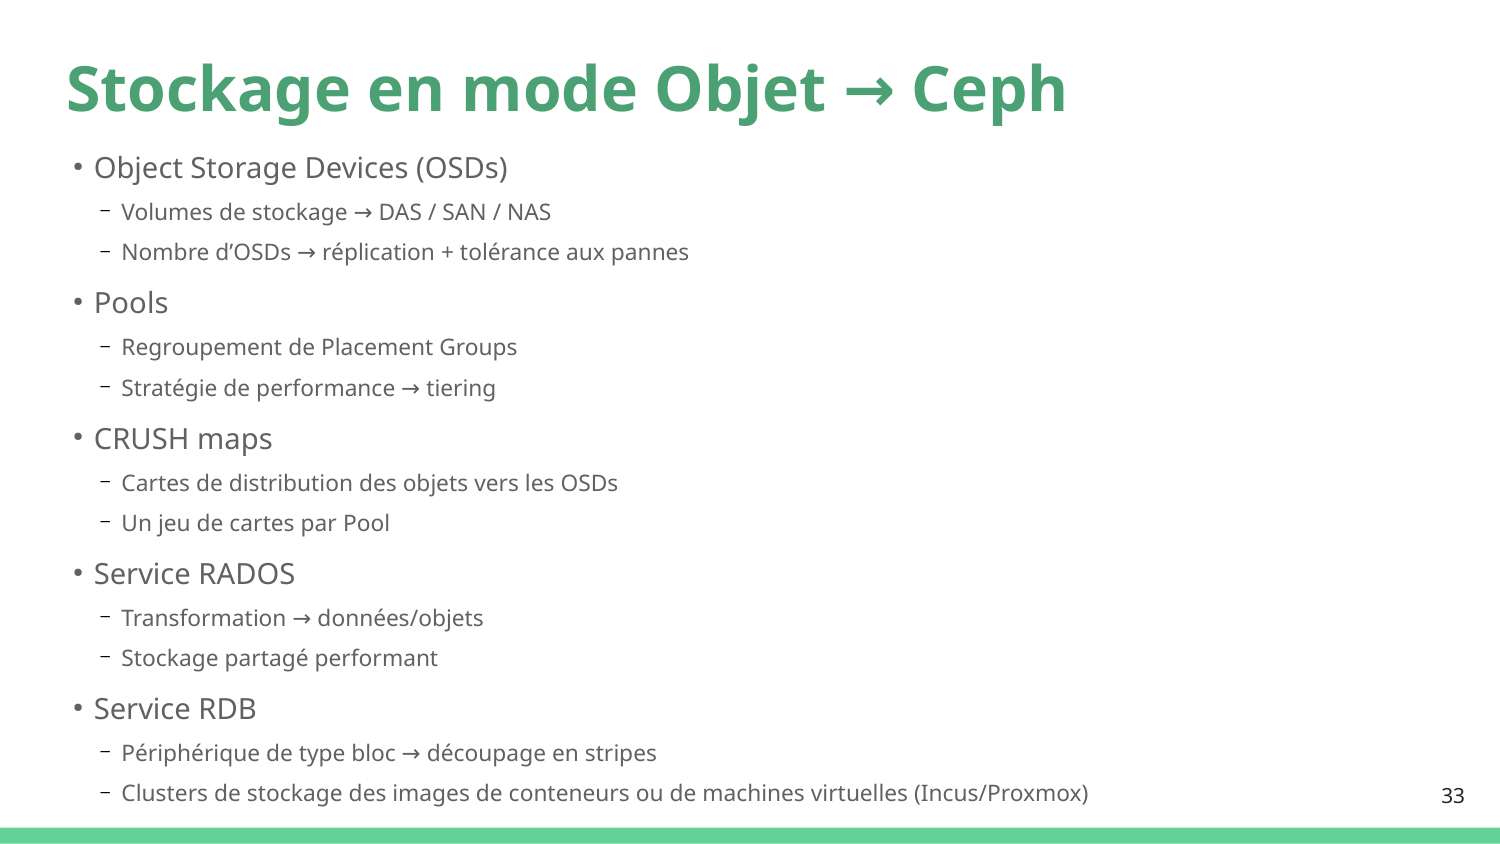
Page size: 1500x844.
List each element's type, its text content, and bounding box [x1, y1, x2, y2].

title Stockage en mode Objet → Ceph [51, 23, 1449, 117]
slide_number <numéro> [1389, 764, 1480, 830]
list Object Storage Devices (OSDs) Volumes de stockage → DAS / SAN / NAS Nombre d’OSDs → réplication + tolérance aux pannes Pools Regroupement de Placement Groups Stratégie de performance → tiering CRUSH maps Cartes de distribution des objets vers les OSDs Un jeu de cartes par Pool Service RADOS Transformation → données/objets Stockage partagé performant Service RDB Périphérique de type bloc → découpage en stripes Clusters de stockage des images de conteneurs ou de machines virtuelles (Incus/Proxmox) [51, 126, 1418, 836]
